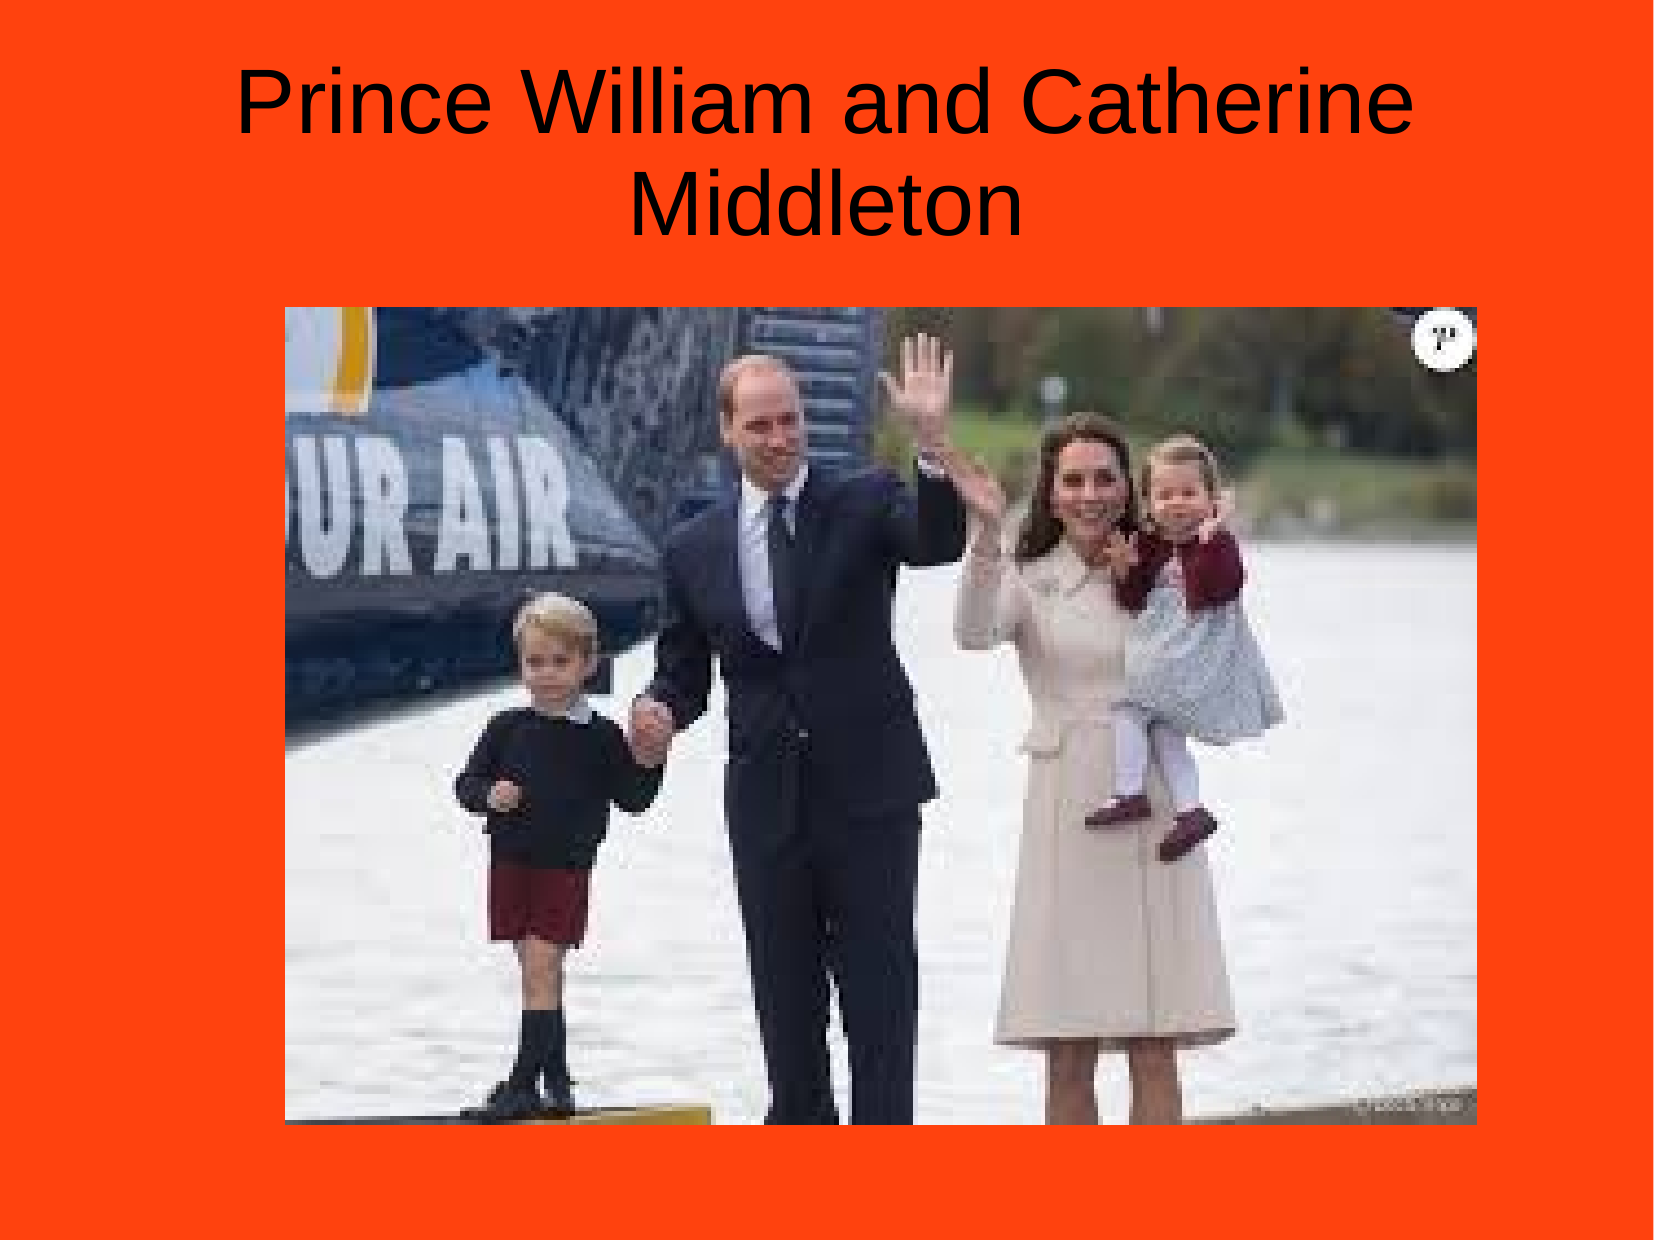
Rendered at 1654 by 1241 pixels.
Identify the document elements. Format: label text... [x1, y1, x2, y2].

picture [285, 307, 1477, 1125]
title Prince William and Catherine Middleton [82, 49, 1571, 257]
